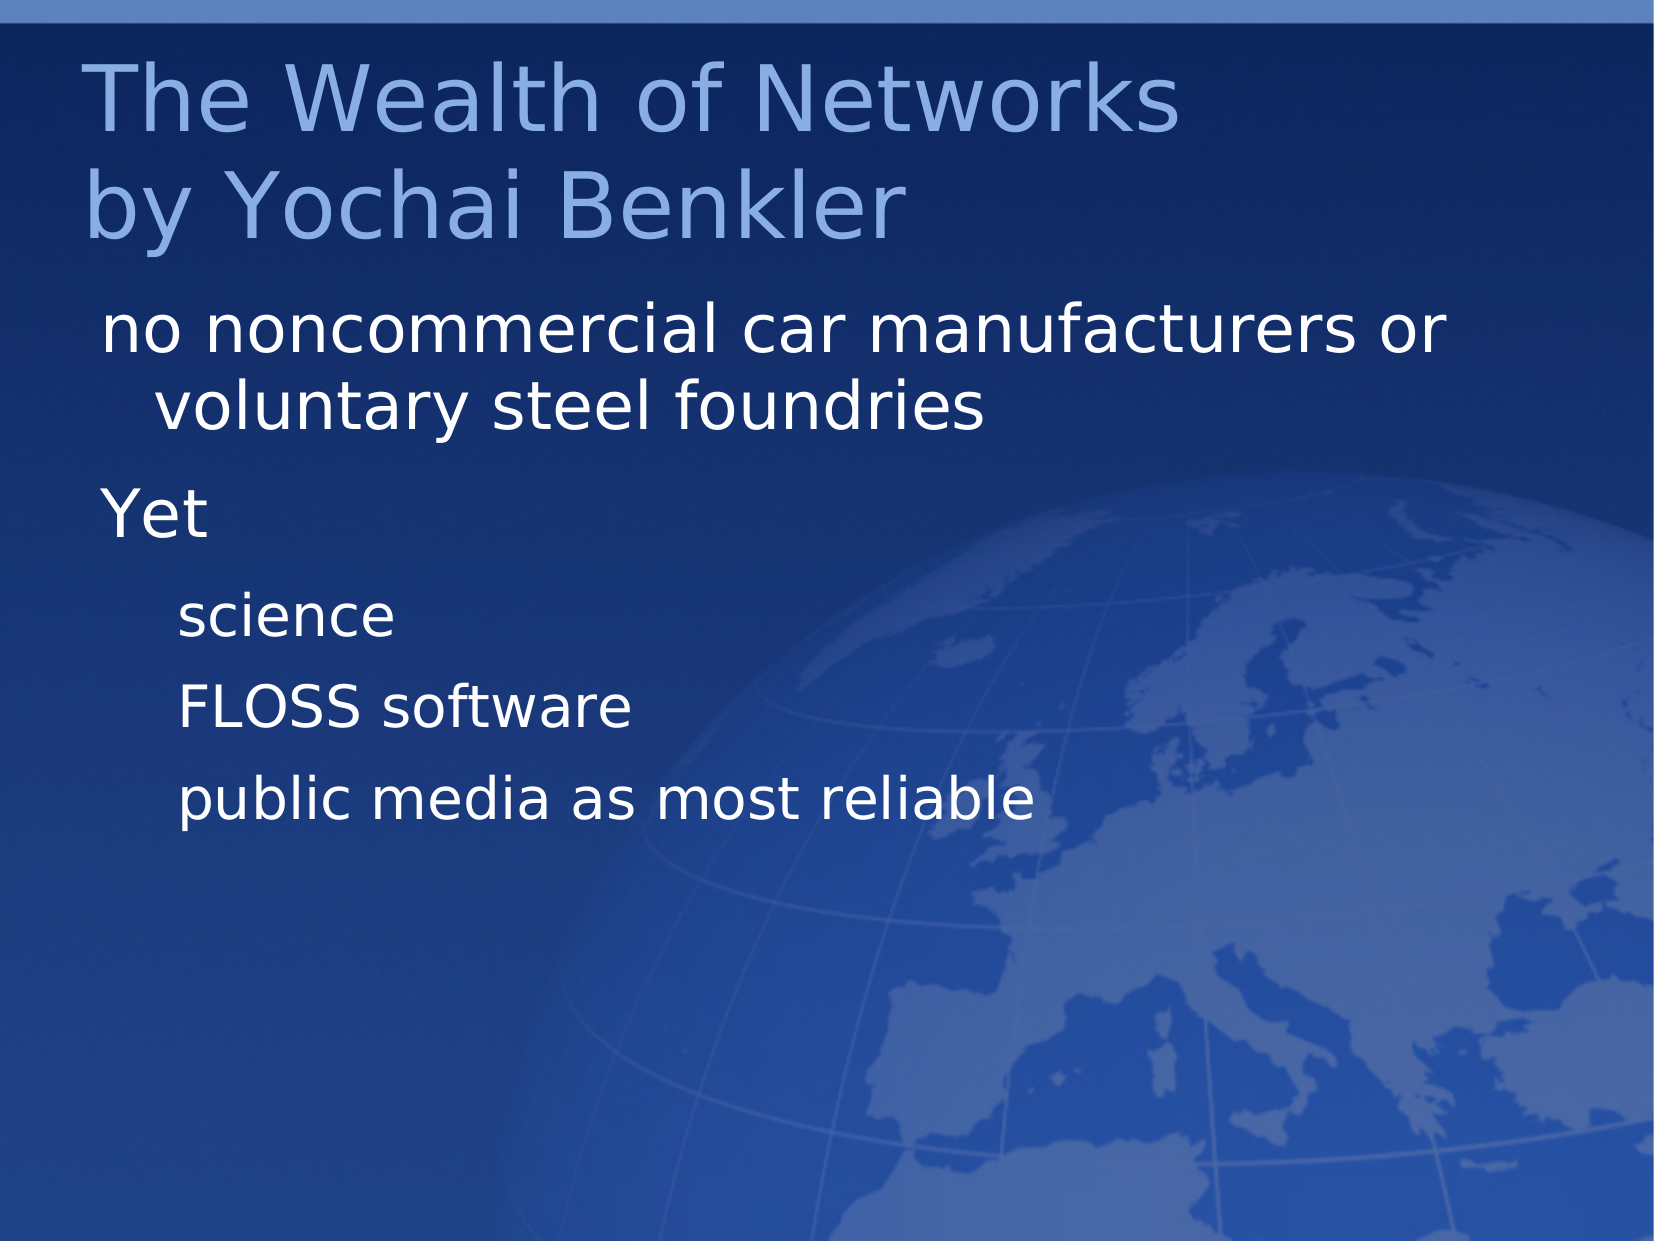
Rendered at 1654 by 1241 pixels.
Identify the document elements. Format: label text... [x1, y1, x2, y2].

title The Wealth of Networks by Yochai Benkler [82, 45, 1571, 261]
picture [0, 0, 1654, 1241]
list no noncommercial car manufacturers or voluntary steel foundries Yet science FLOSS software public media as most reliable [82, 290, 1571, 1094]
